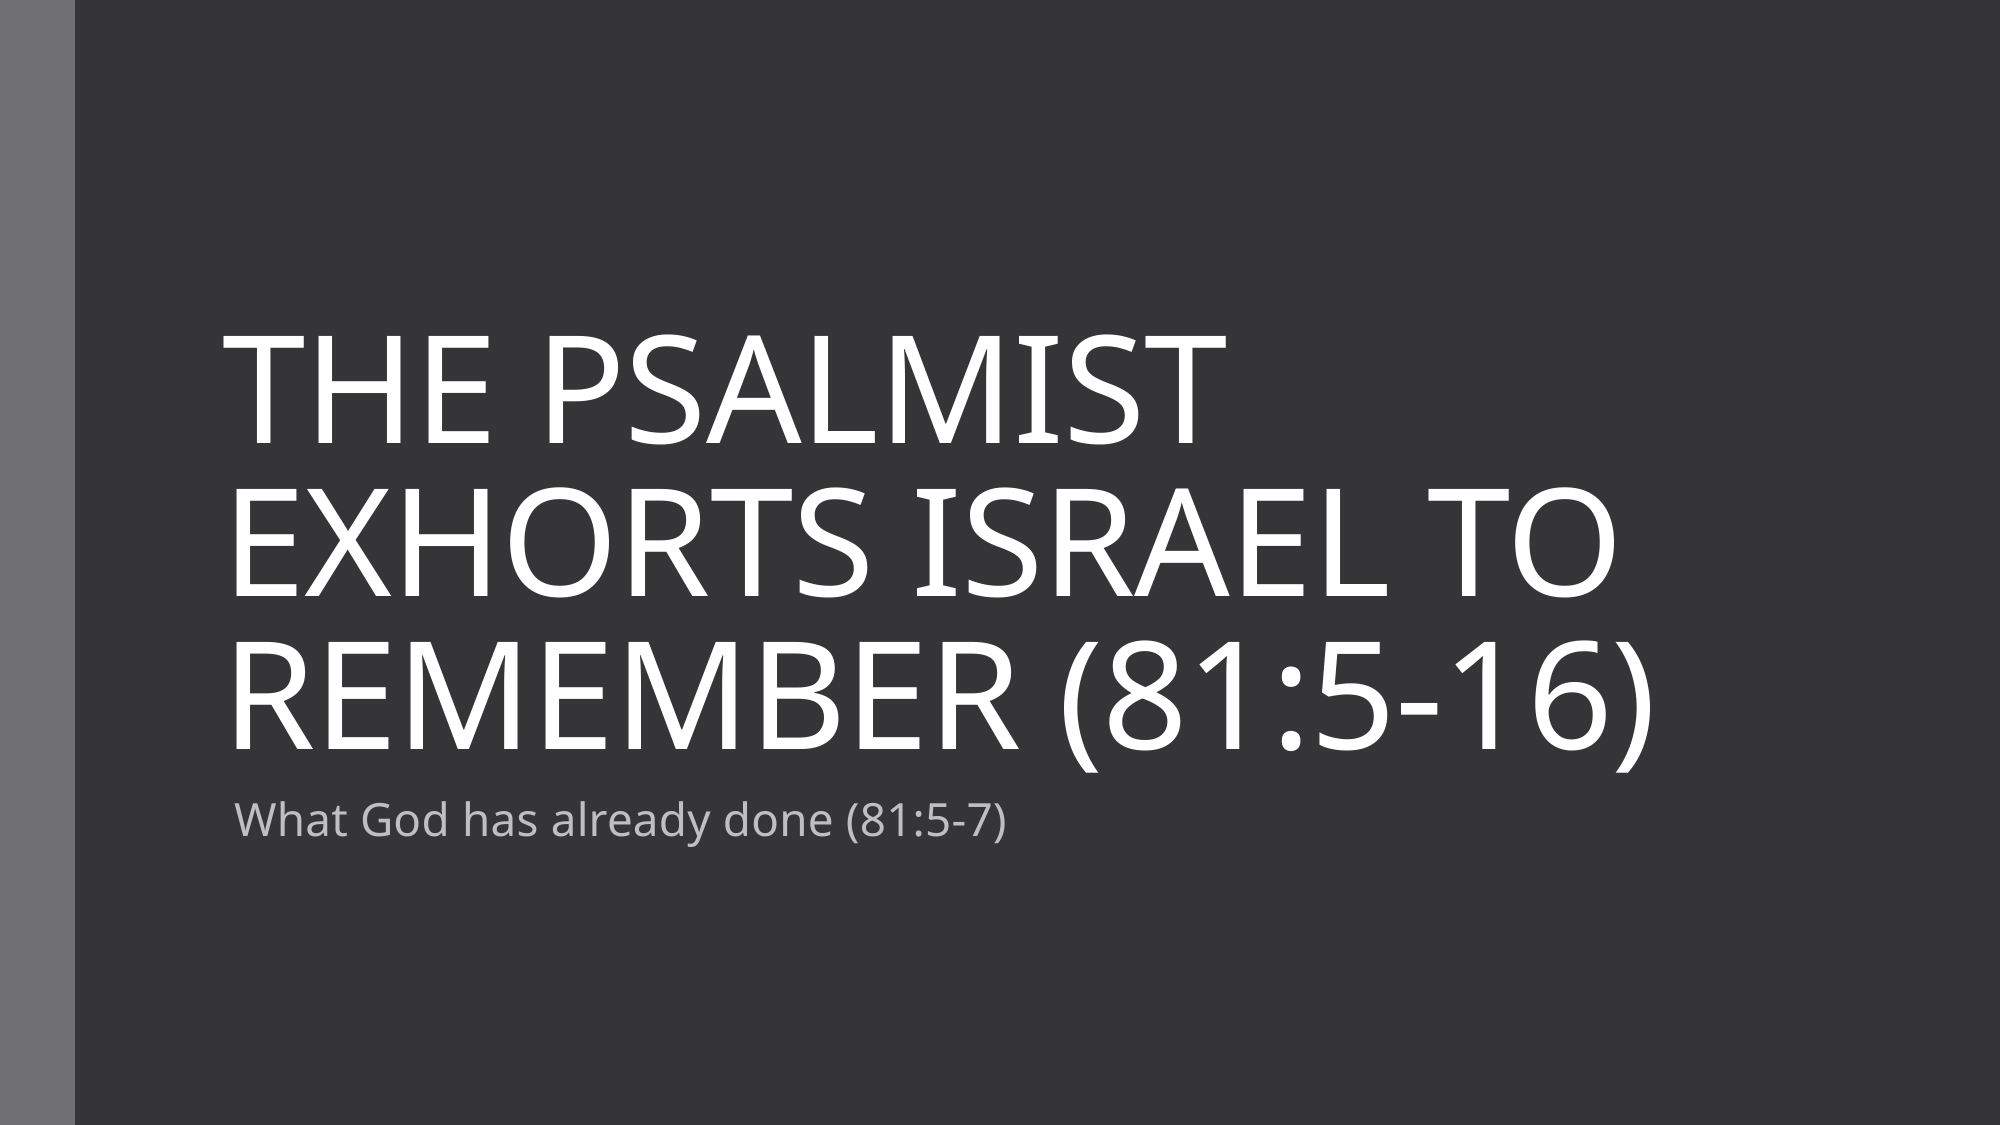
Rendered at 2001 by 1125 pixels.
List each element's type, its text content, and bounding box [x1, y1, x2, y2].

title THE PSALMIST EXHORTS ISRAEL TO REMEMBER (81:5-16) [206, 124, 1752, 787]
subtitle What God has already done (81:5-7) [206, 787, 1752, 1066]
